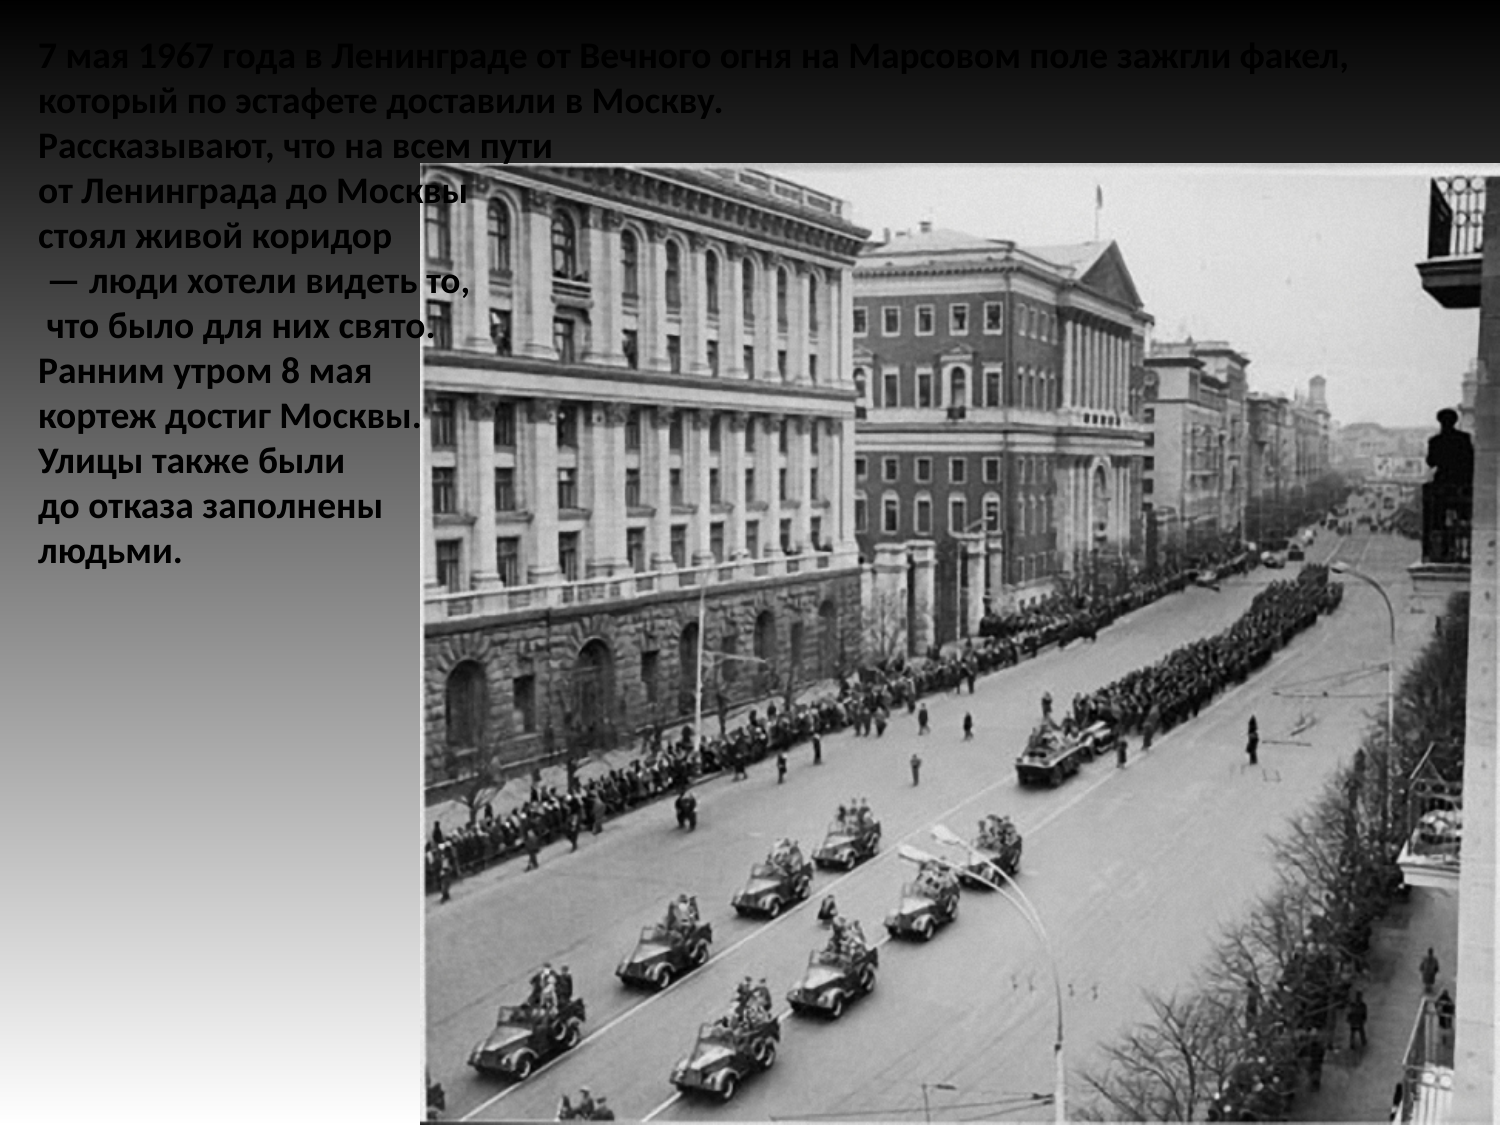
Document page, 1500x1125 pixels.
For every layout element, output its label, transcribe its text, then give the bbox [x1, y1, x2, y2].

picture [420, 163, 1500, 1125]
text_box 7 мая 1967 года в Ленинграде от Вечного огня на Марсовом поле зажгли факел, который по эстафете доставили в Москву. Рассказывают, что на всем пути от Ленинграда до Москвы стоял живой коридор — люди хотели видеть то, что было для них свято. Ранним утром 8 мая кортеж достиг Москвы. Улицы также были до отказа заполнены людьми. [23, 23, 1477, 579]
